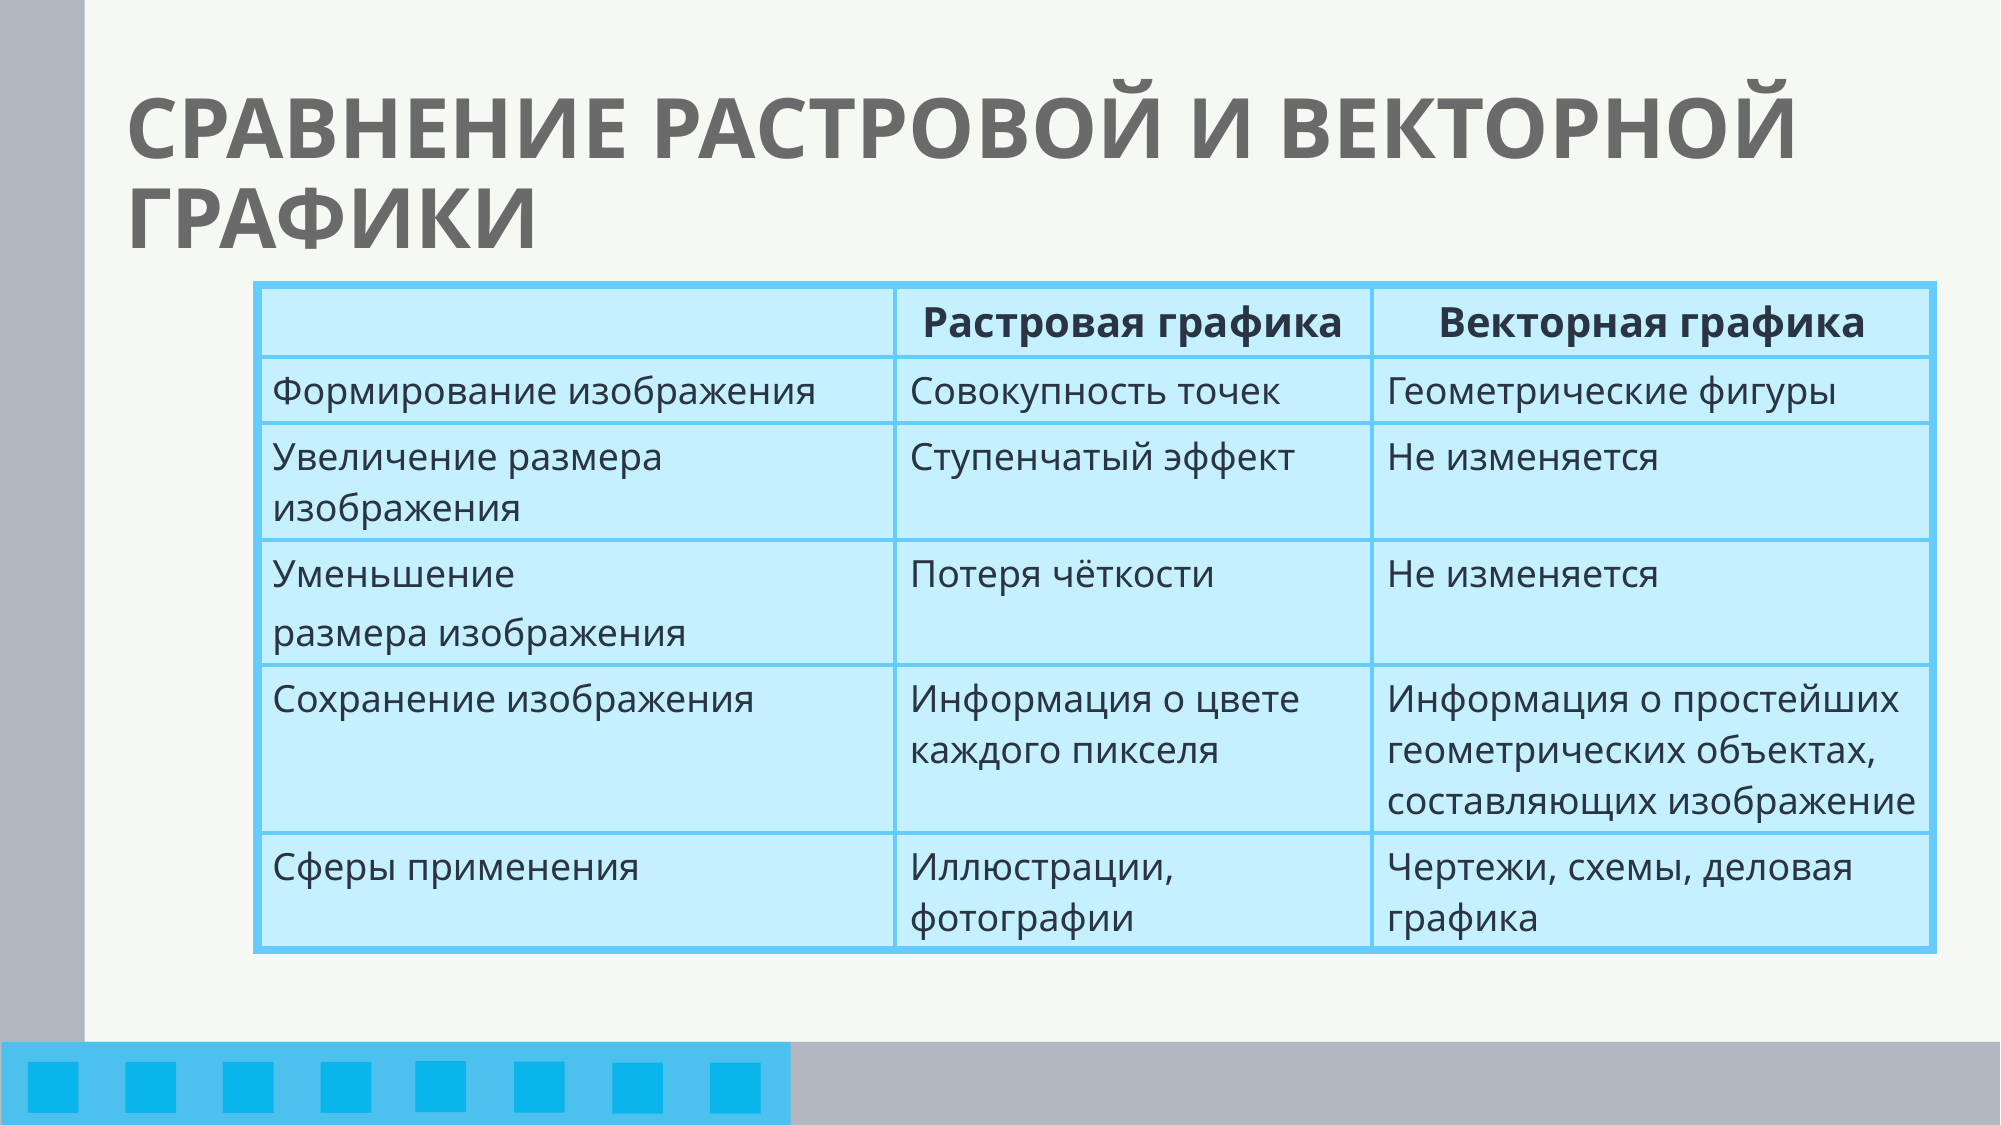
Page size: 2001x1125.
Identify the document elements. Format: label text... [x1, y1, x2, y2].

table_cell Совокупность точек [897, 359, 1370, 421]
table_cell Иллюстрации, фотографии [897, 835, 1370, 946]
table_cell Информация о простейших геометрических объектах, составляющих изображение [1374, 667, 1929, 831]
table_cell Не изменяется [1374, 542, 1929, 663]
table_header Векторная графика [1374, 289, 1929, 355]
table_cell Уменьшение размера изображения [262, 542, 893, 663]
table_cell Формирование изображения [262, 359, 893, 421]
table_cell Информация о цвете каждого пикселя [897, 667, 1370, 831]
table_cell Потеря чёткости [897, 542, 1370, 663]
table_cell Сферы применения [262, 835, 893, 946]
title СРАВНЕНИЕ РАСТРОВОЙ И ВЕКТОРНОЙ ГРАФИКИ [110, 67, 1892, 286]
table_cell Чертежи, схемы, деловая графика [1374, 835, 1929, 946]
table_cell Сохранение изображения [262, 667, 893, 831]
table_cell Ступенчатый эффект [897, 425, 1370, 538]
table_cell Увеличение размера изображения [262, 425, 893, 538]
table_header Растровая графика [897, 289, 1370, 355]
table_cell Не изменяется [1374, 425, 1929, 538]
table_header [262, 289, 893, 355]
table_cell Геометрические фигуры [1374, 359, 1929, 421]
